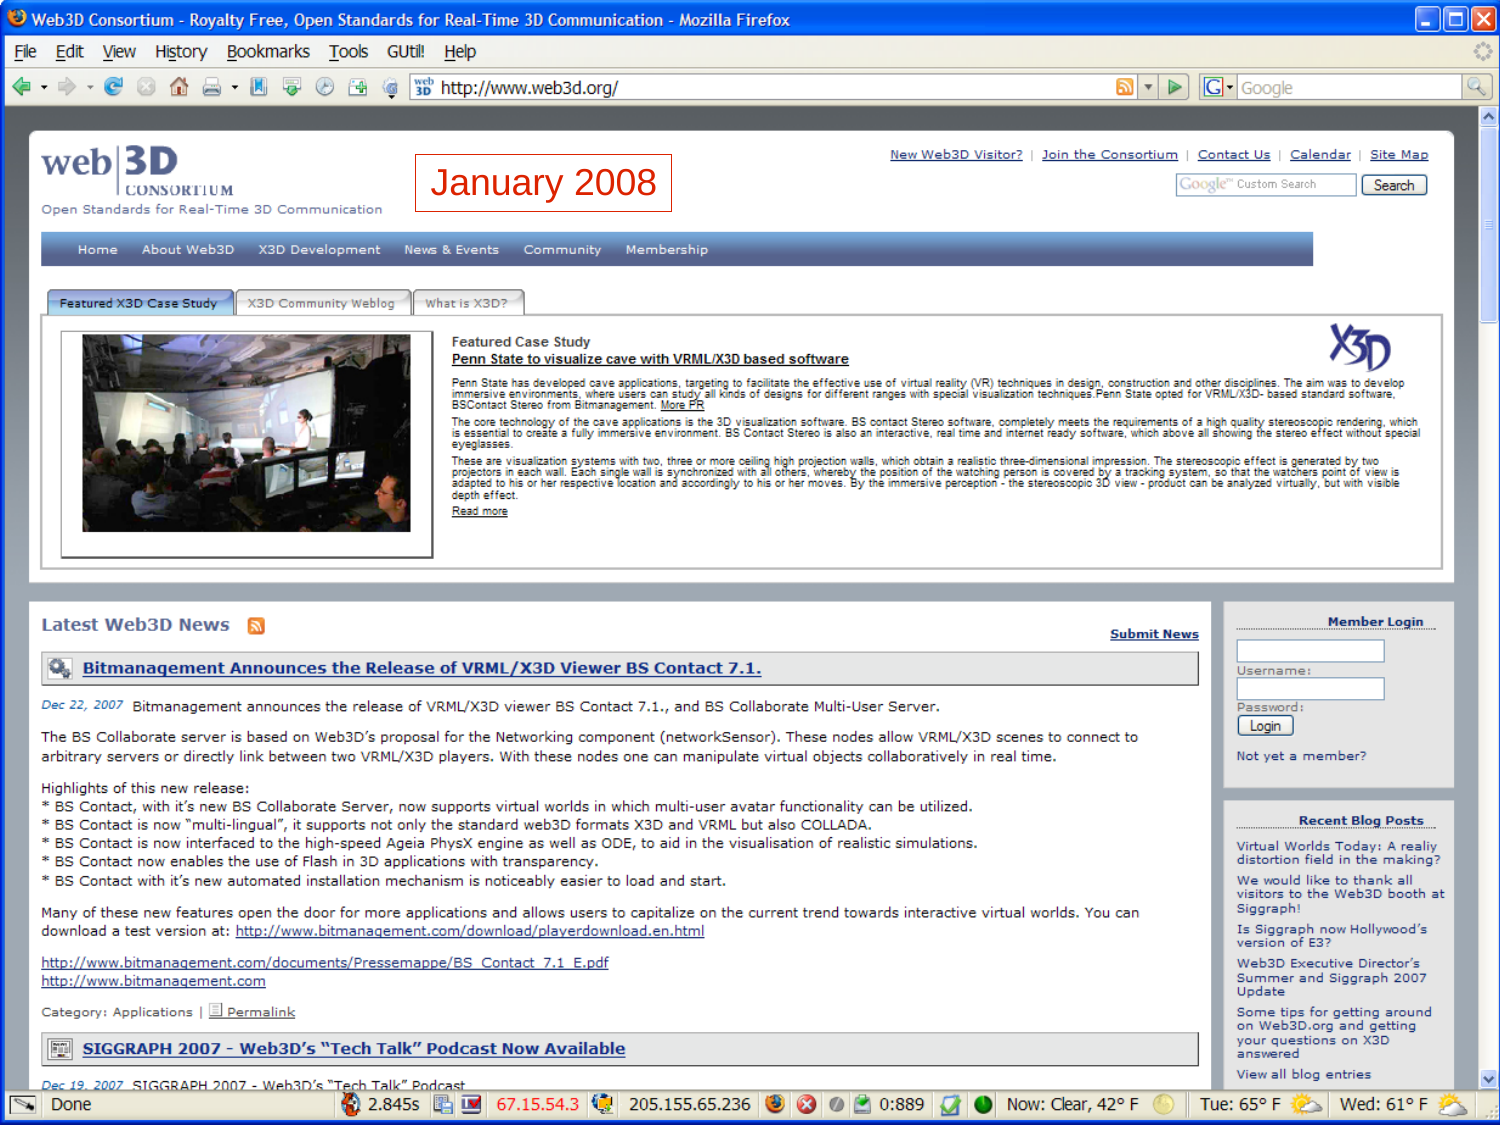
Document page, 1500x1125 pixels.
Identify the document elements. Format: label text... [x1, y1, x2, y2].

picture [0, 0, 1500, 1125]
text_box January 2008 [415, 154, 672, 212]
